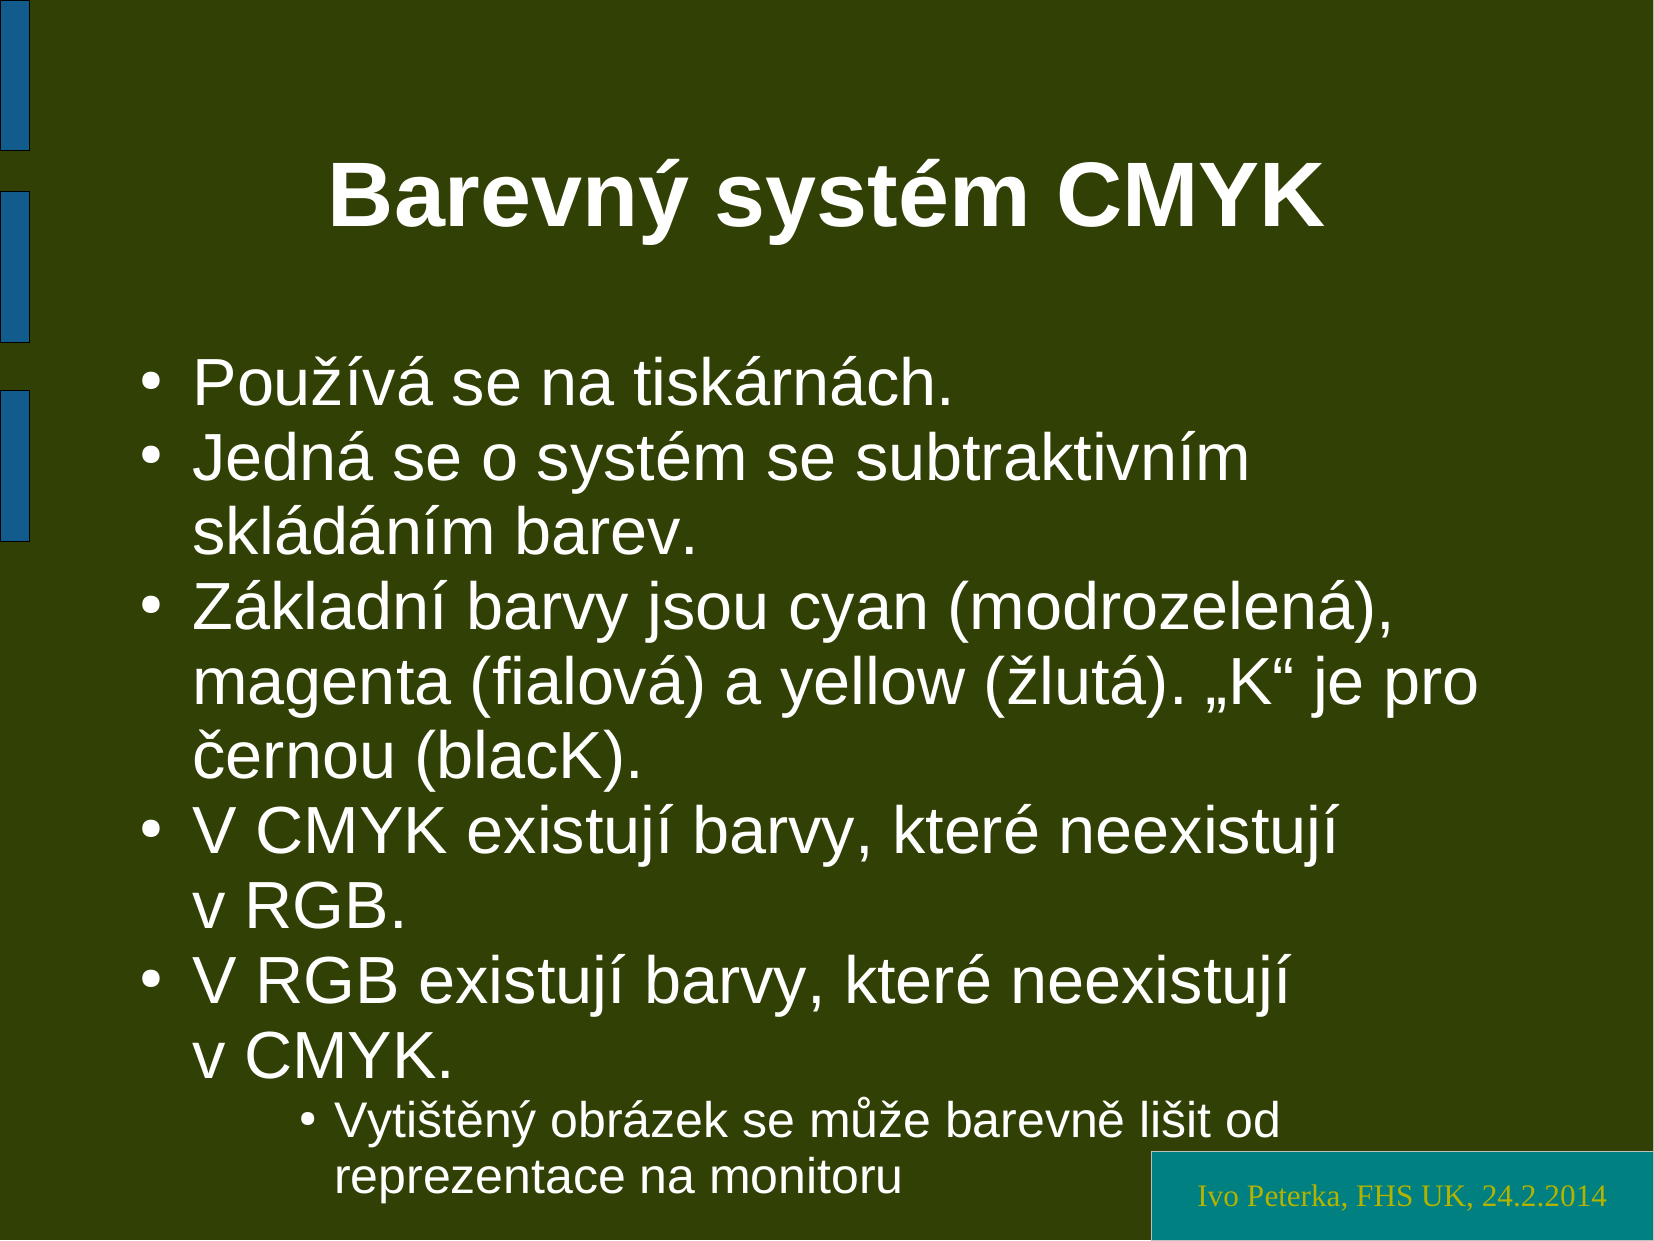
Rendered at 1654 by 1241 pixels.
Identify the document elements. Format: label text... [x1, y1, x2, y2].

list Používá se na tiskárnách. Jedná se o systém se subtraktivním skládáním barev. Základní barvy jsou cyan (modrozelená), magenta (fialová) a yellow (žlutá). „K“ je pro černou (blacK). V CMYK existují barvy, které neexistují v RGB. V RGB existují barvy, které neexistují v CMYK. Vytištěný obrázek se může barevně lišit od reprezentace na monitoru [121, 344, 1534, 1206]
title Barevný systém CMYK [121, 98, 1534, 291]
